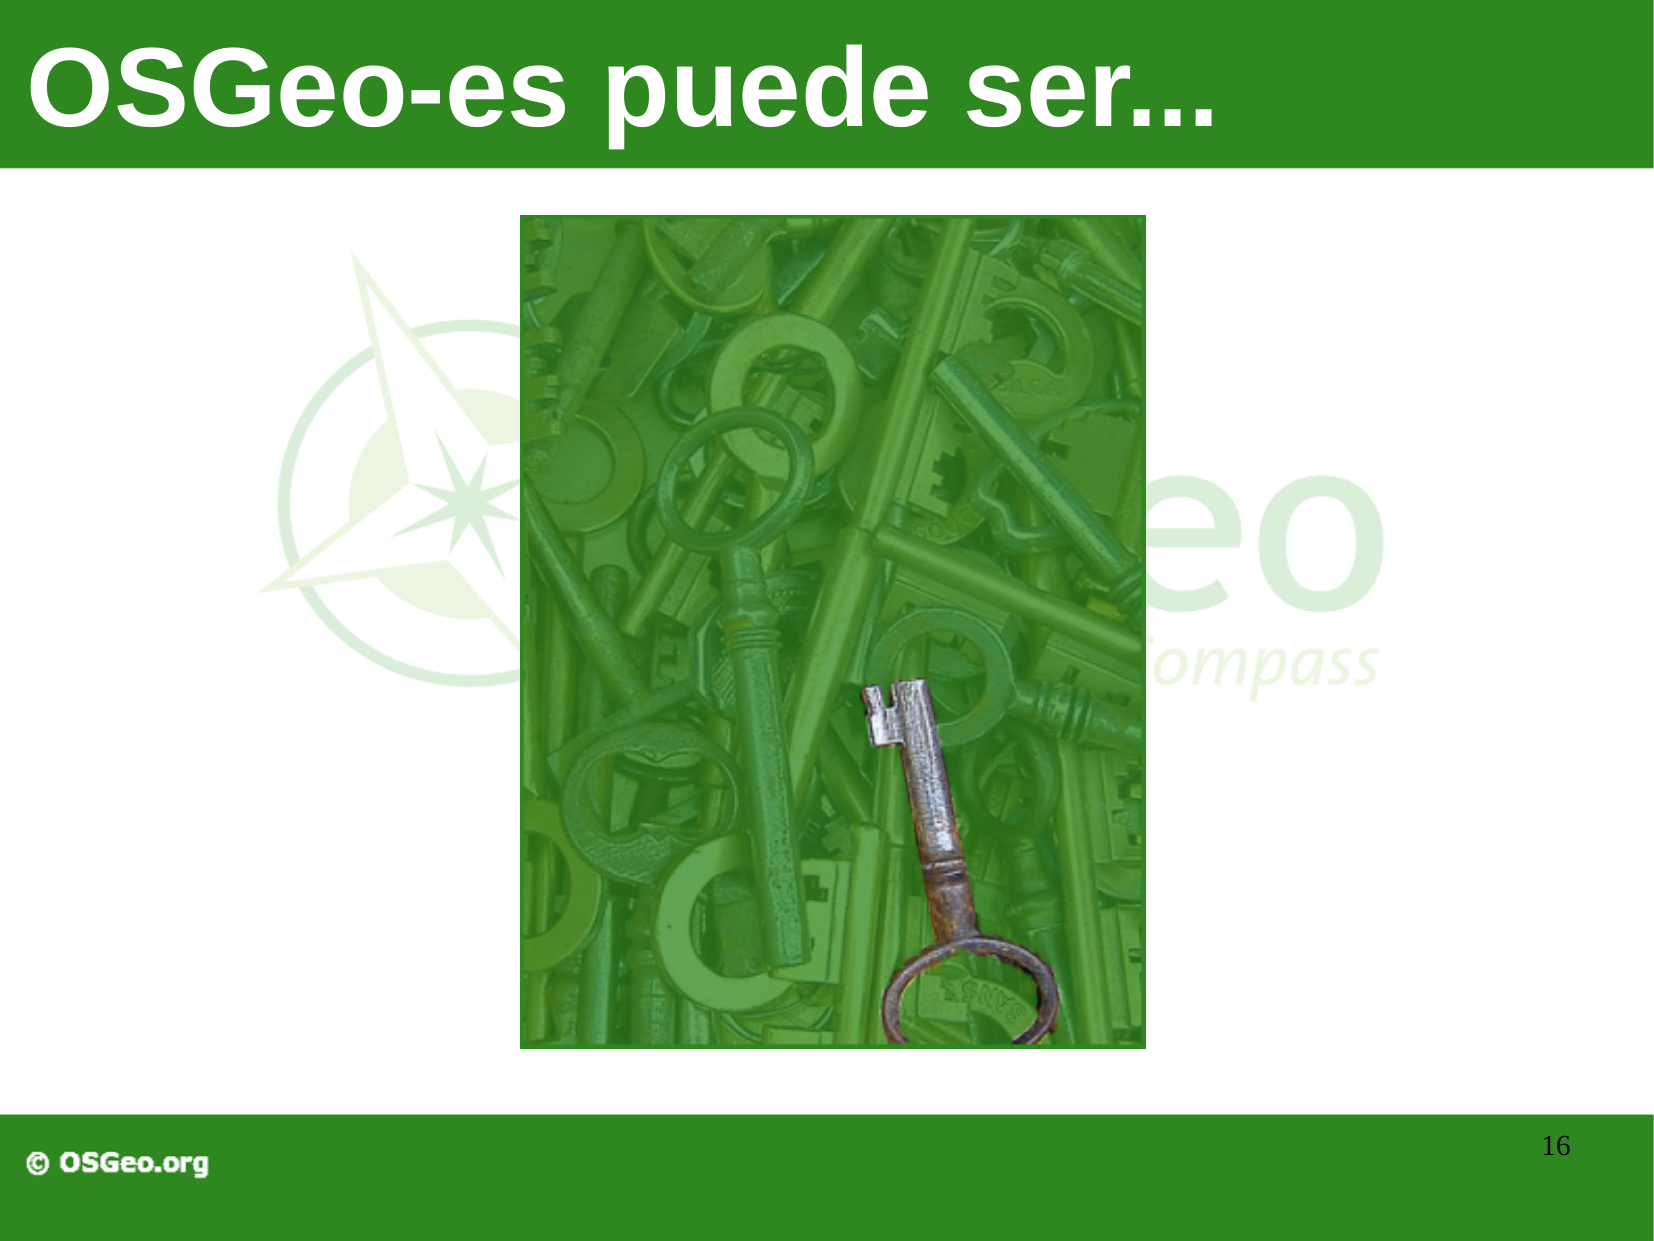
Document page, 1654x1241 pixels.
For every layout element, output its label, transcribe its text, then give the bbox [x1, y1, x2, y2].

picture [0, 0, 1654, 1241]
text_box OSGeo-es puede ser... [12, 17, 1236, 178]
